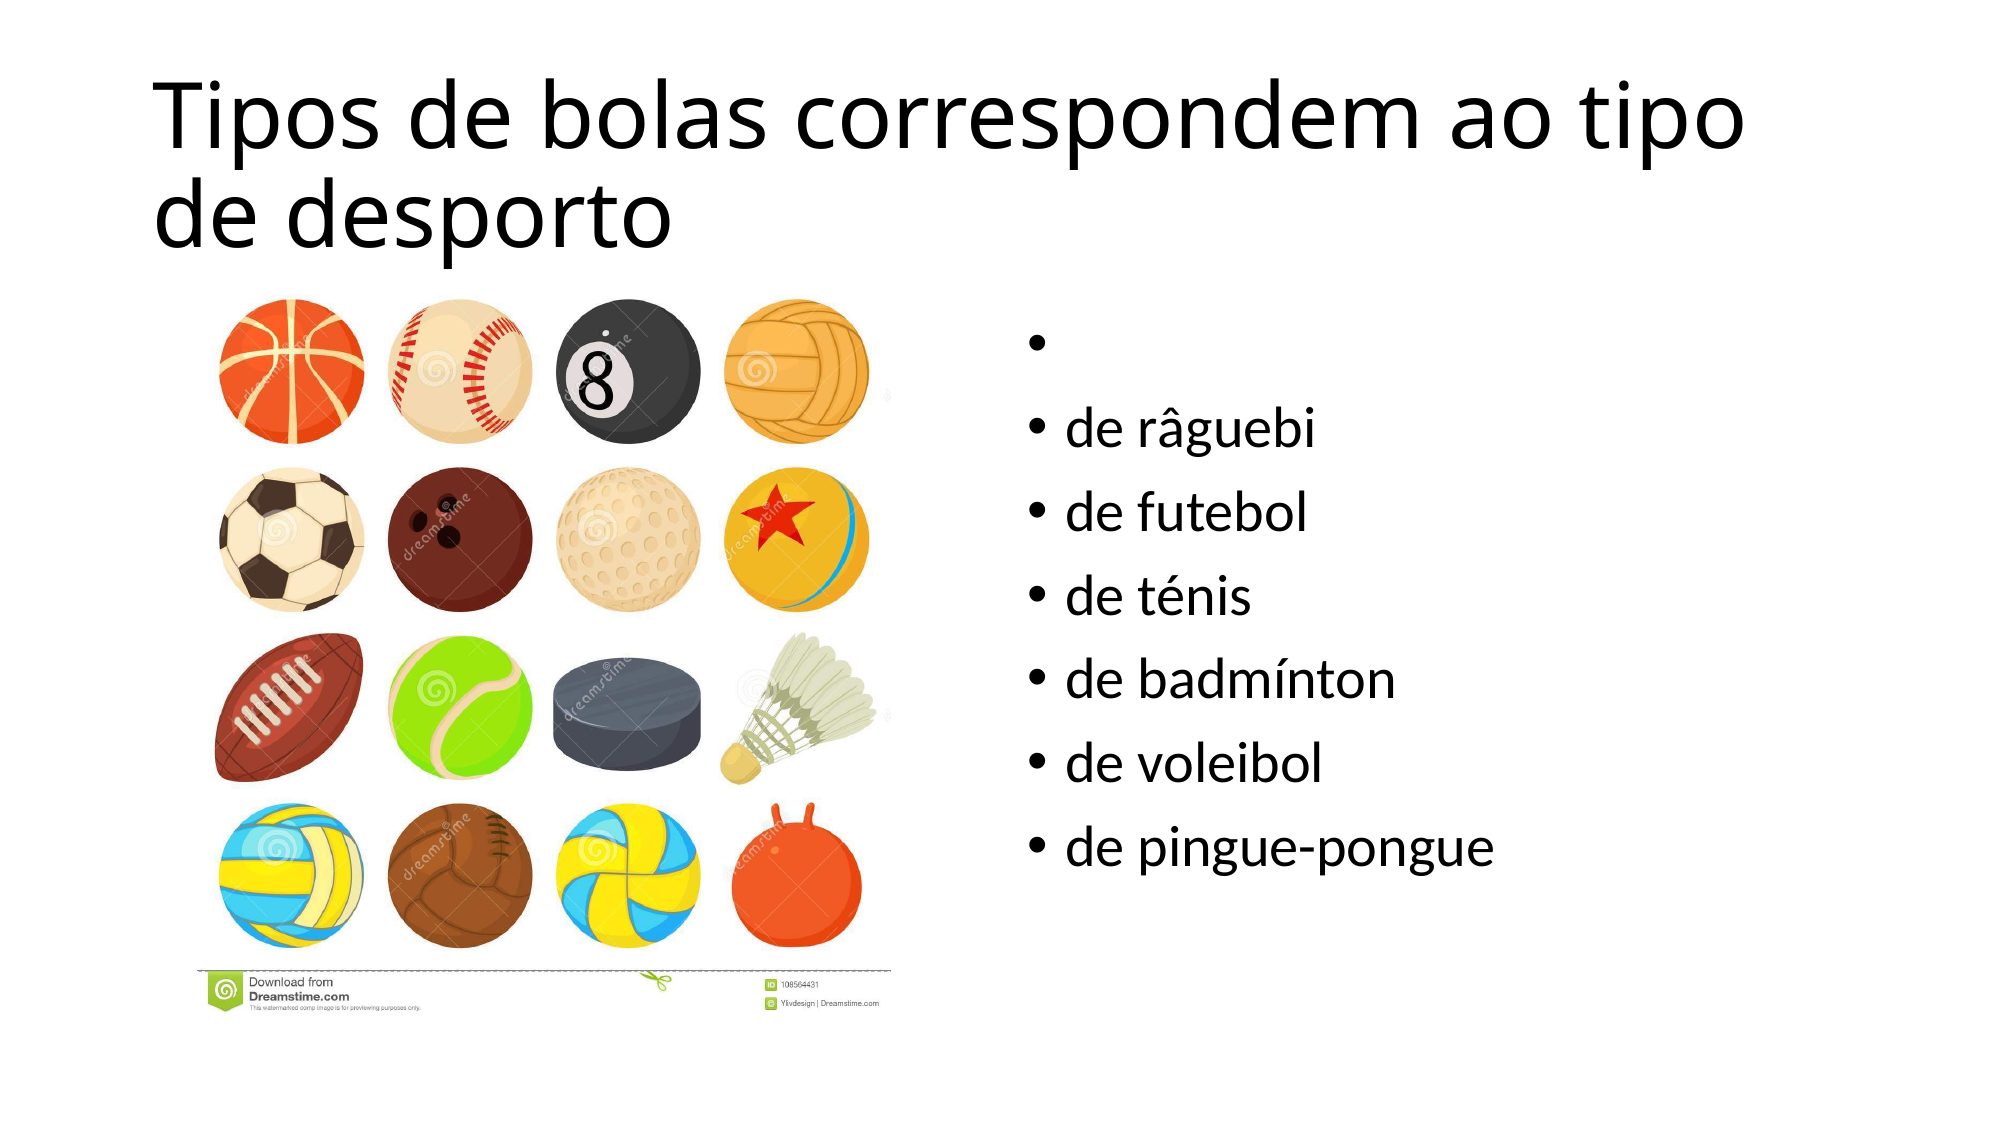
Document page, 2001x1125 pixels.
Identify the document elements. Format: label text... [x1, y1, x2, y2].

title Tipos de bolas correspondem ao tipo de desporto [137, 59, 1863, 278]
picture [197, 277, 891, 1018]
list de râguebi de futebol de ténis de badmínton de voleibol de pingue-pongue [1012, 299, 1863, 1014]
